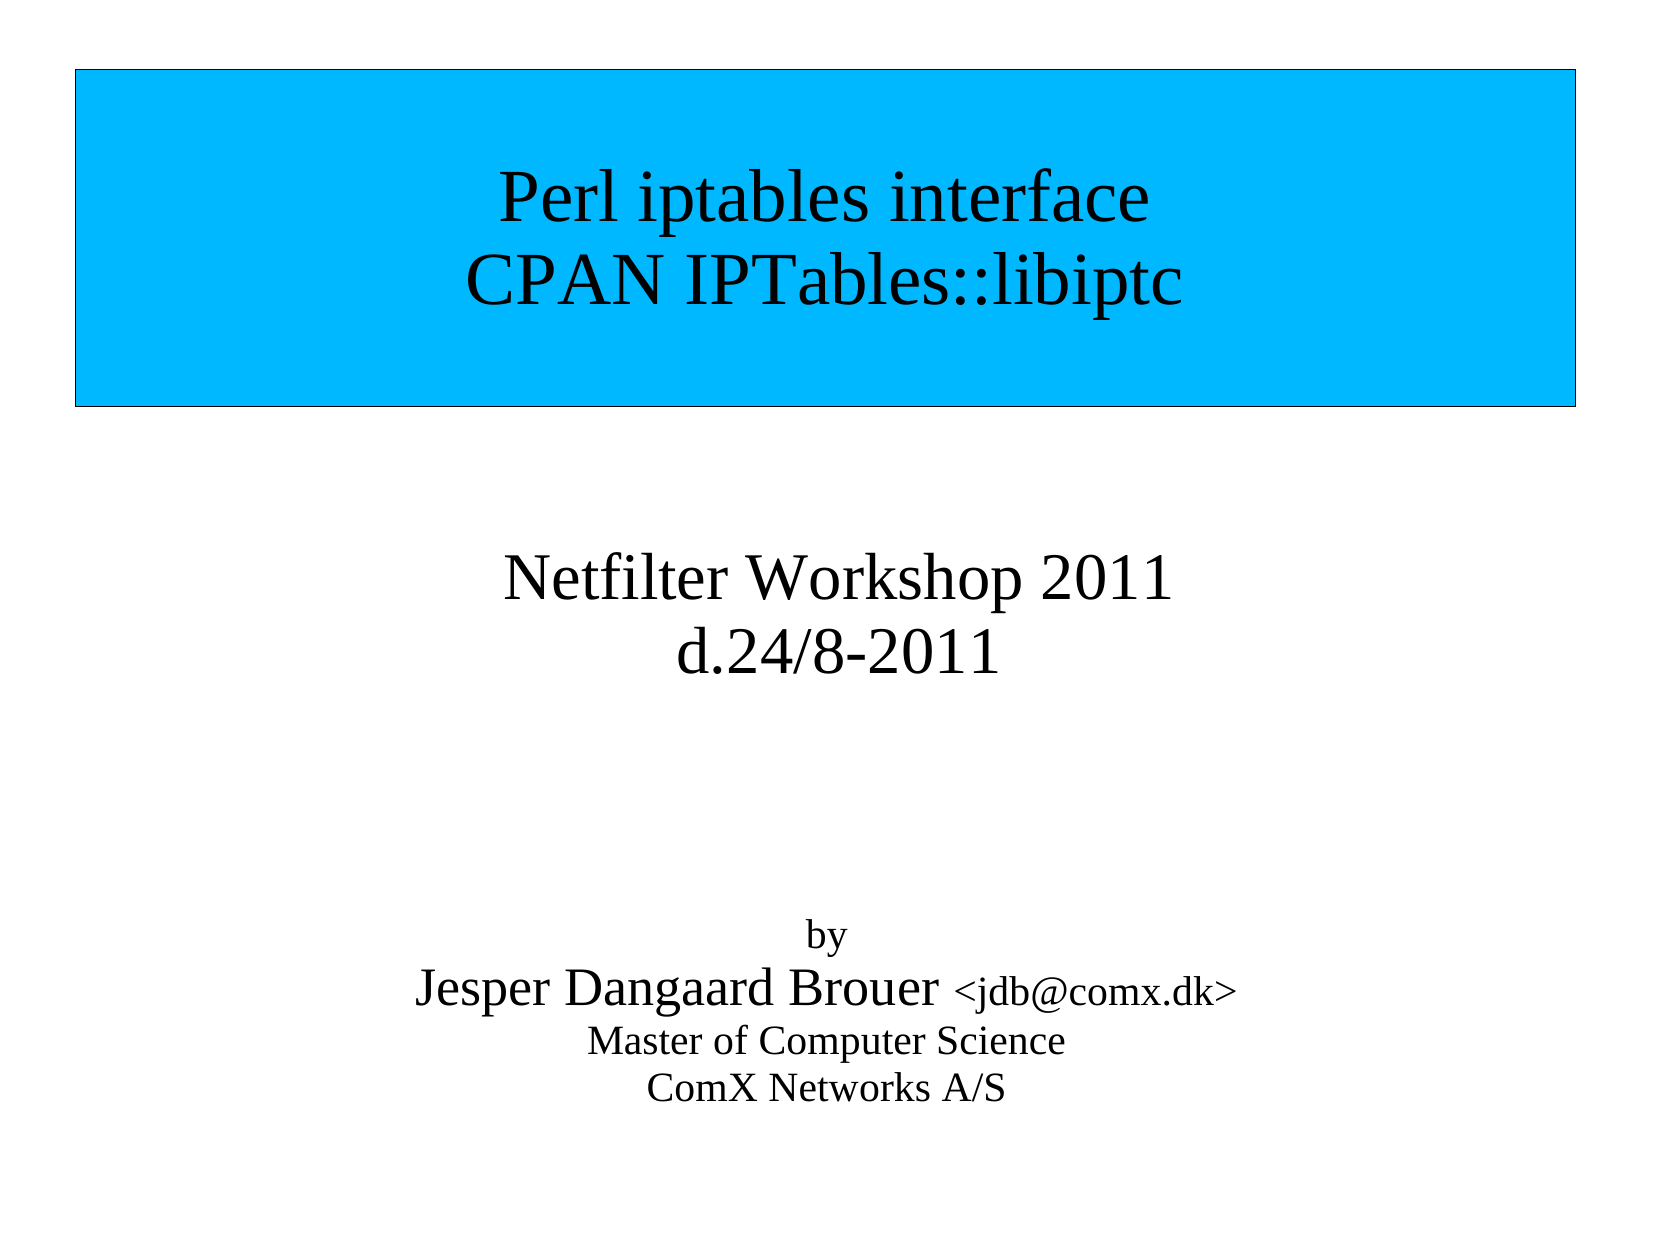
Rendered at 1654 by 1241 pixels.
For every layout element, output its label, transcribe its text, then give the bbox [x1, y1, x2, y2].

text_box Netfilter Workshop 2011 d.24/8-2011 [478, 525, 1201, 704]
text_box Perl iptables interface CPAN IPTables::libiptc [75, 69, 1576, 407]
text_box by Jesper Dangaard Brouer <jdb@comx.dk> Master of Computer Science ComX Networks A/S [347, 896, 1307, 1126]
